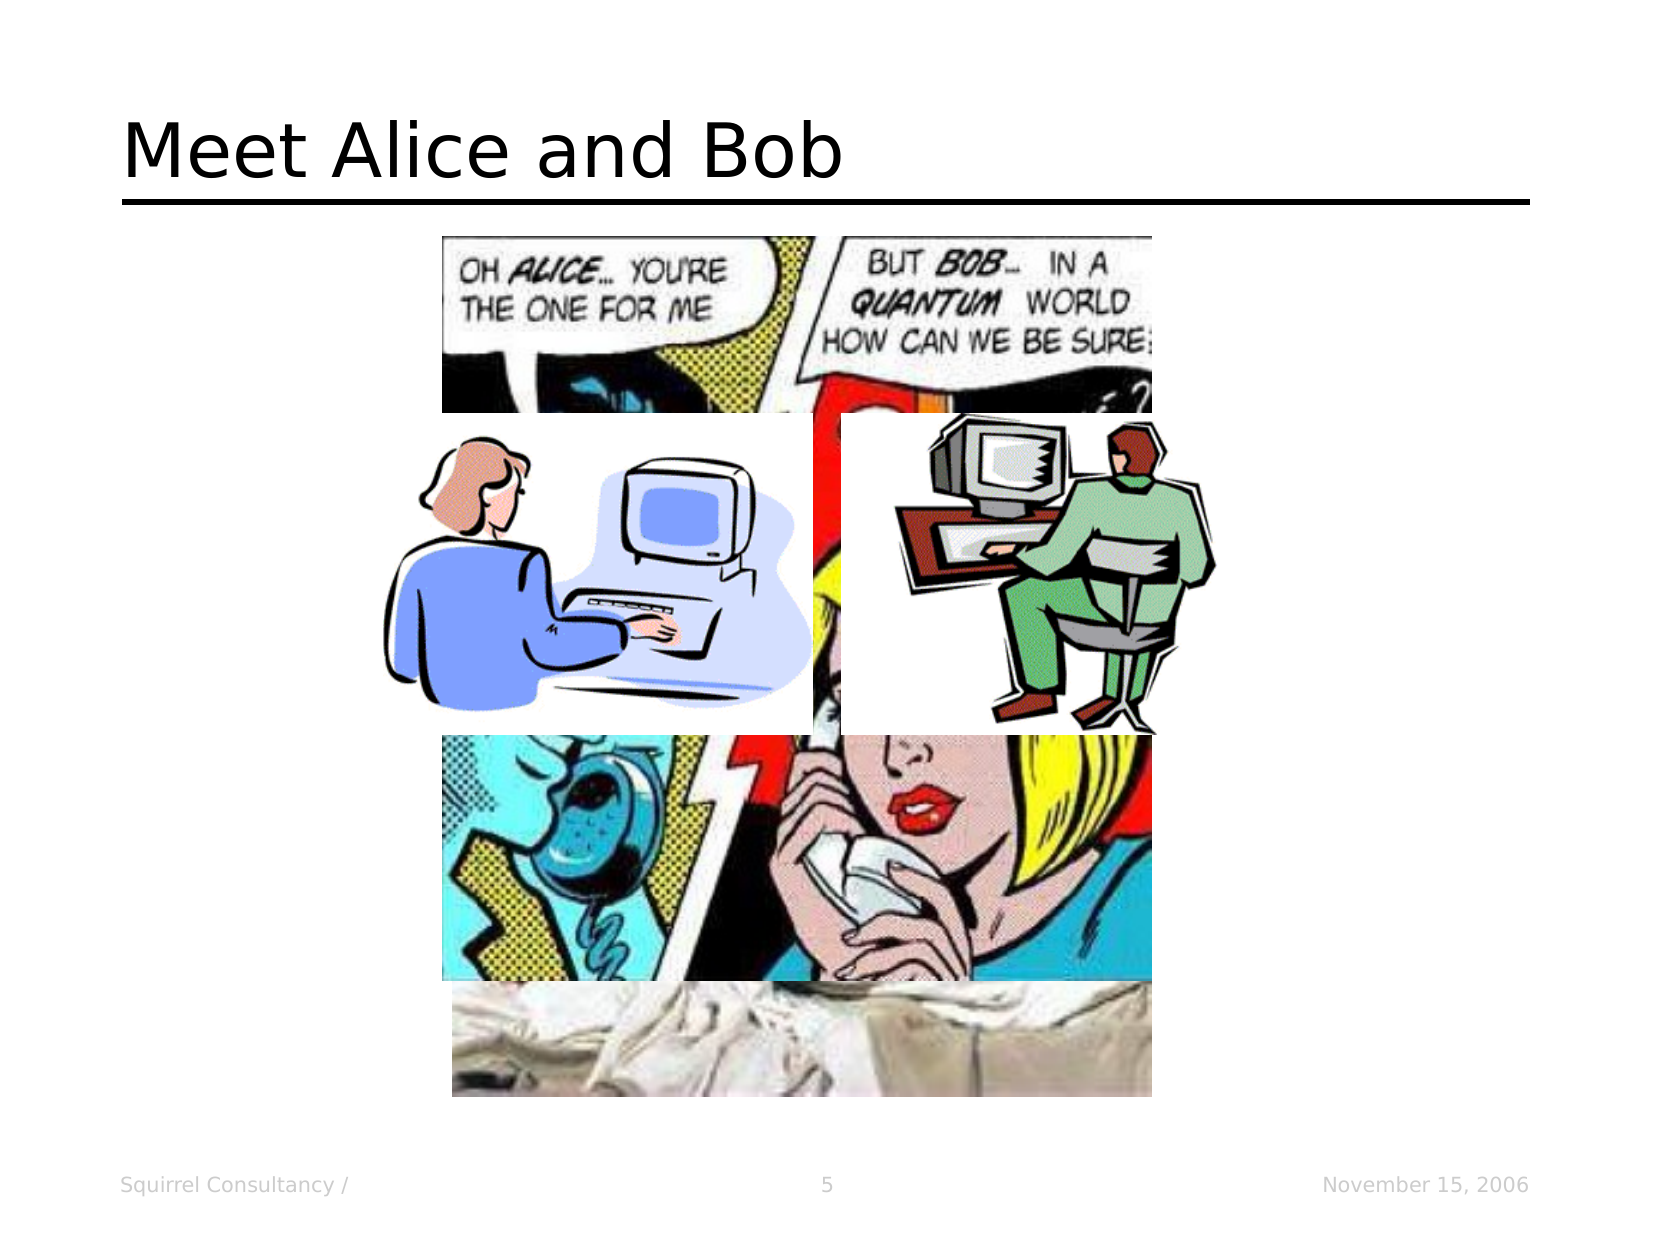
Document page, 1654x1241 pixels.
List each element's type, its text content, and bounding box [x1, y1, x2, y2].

title Meet Alice and Bob [121, 102, 1534, 200]
picture [383, 236, 1270, 1097]
